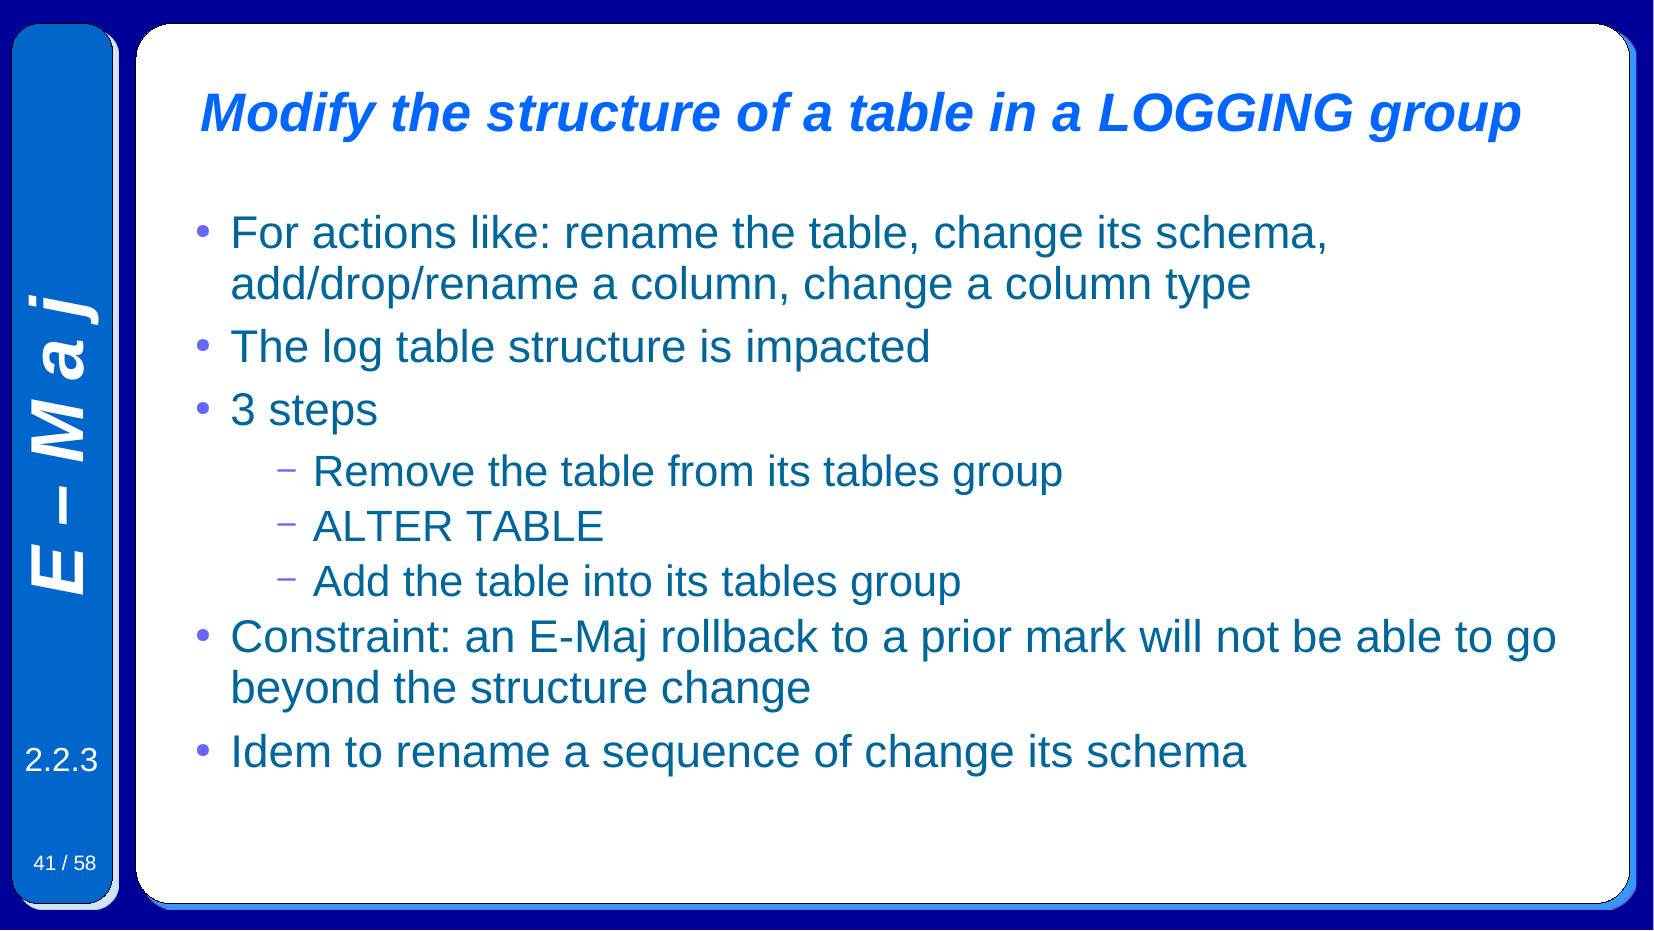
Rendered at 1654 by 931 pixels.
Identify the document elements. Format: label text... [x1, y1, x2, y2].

title Modify the structure of a table in a LOGGING group [200, 34, 1575, 191]
list For actions like: rename the table, change its schema, add/drop/rename a column, change a column type The log table structure is impacted 3 steps Remove the table from its tables group ALTER TABLE Add the table into its tables group Constraint: an E-Maj rollback to a prior mark will not be able to go beyond the structure change Idem to rename a sequence of change its schema [177, 206, 1587, 827]
